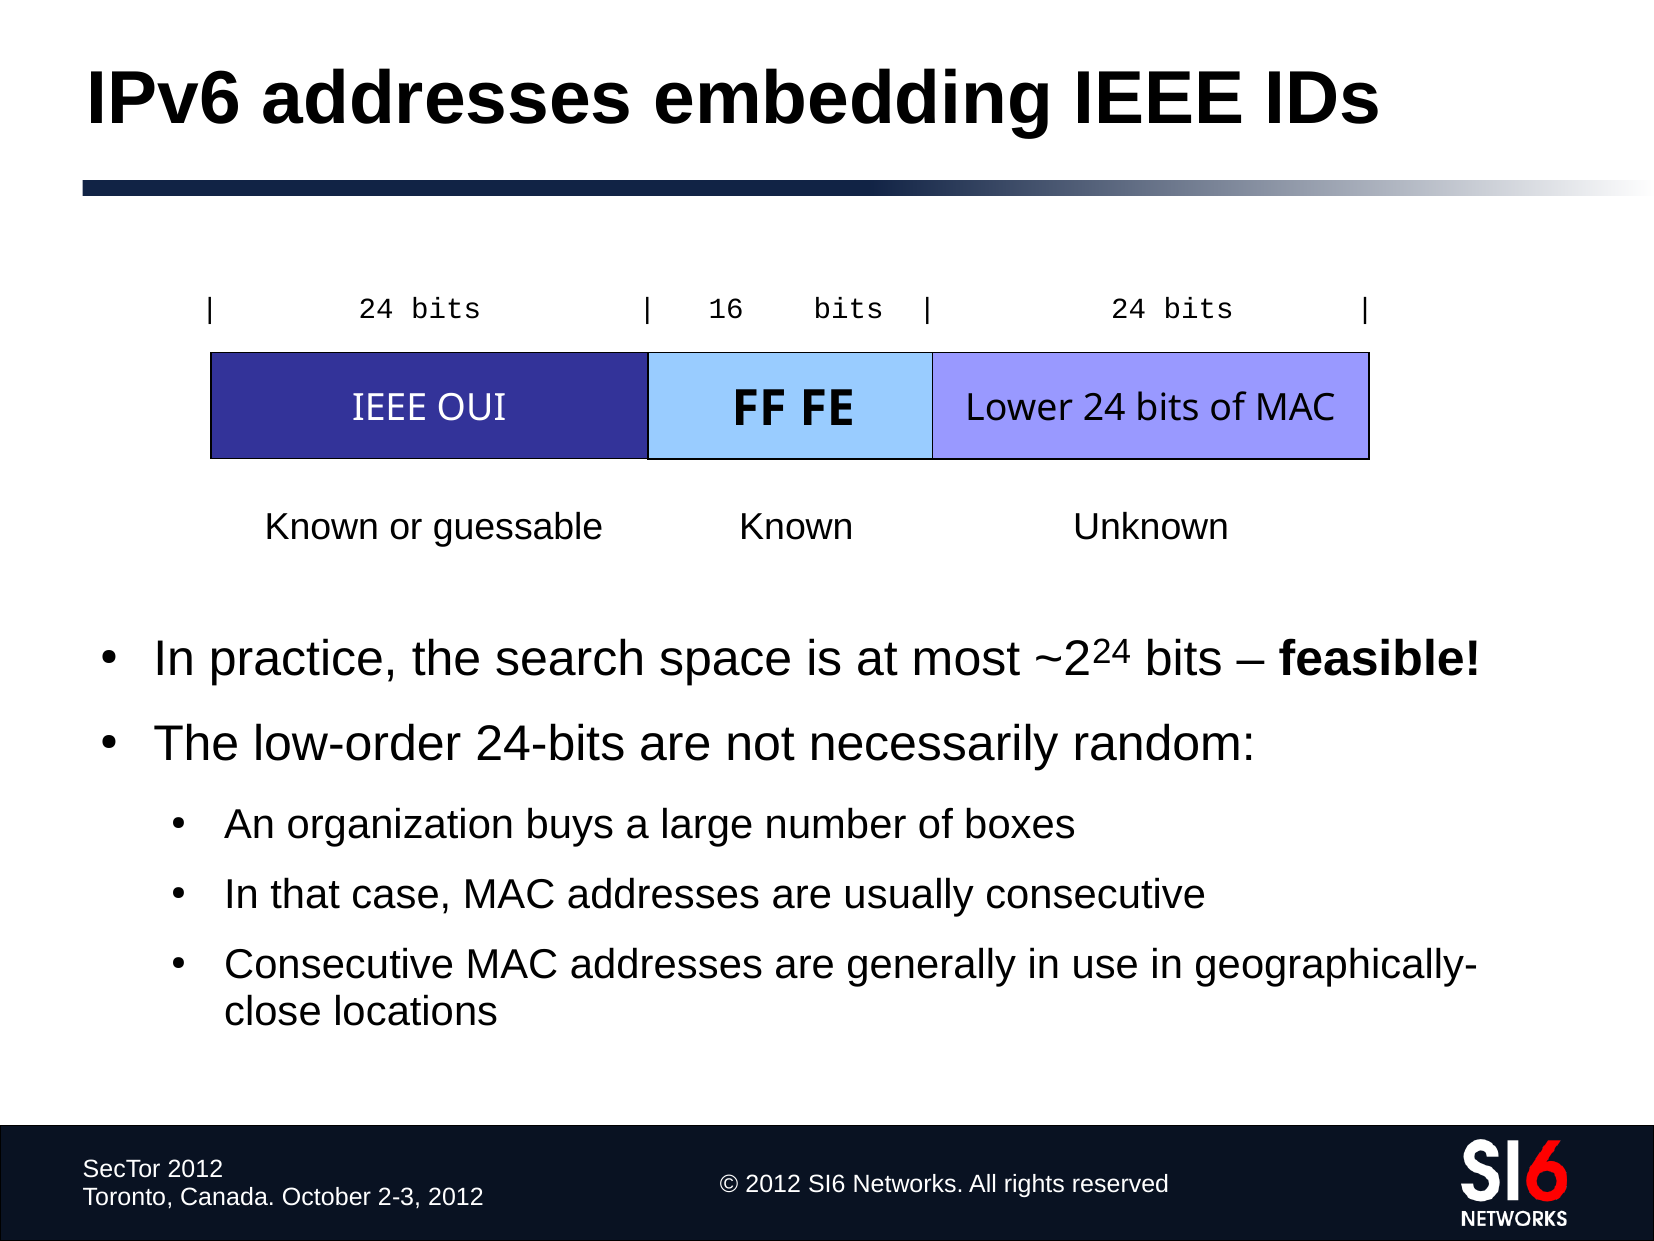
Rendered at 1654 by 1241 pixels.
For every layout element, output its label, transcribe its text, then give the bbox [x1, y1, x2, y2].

text_box FF FE [647, 352, 932, 459]
text_box Known or guessable Known Unknown [239, 498, 1350, 556]
list In practice, the search space is at most ~224 bits – feasible! The low-order 24-bits are not necessarily random: An organization buys a large number of boxes In that case, MAC addresses are usually consecutive Consecutive MAC addresses are generally in use in geographically-close locations [82, 630, 1571, 1111]
text_box IEEE OUI [210, 352, 647, 459]
text_box Lower 24 bits of MAC [932, 352, 1369, 459]
text_box | 24 bits | 16 bits | 24 bits | [168, 281, 1411, 333]
picture [1461, 1139, 1567, 1226]
title IPv6 addresses embedding IEEE IDs [86, 30, 1576, 166]
